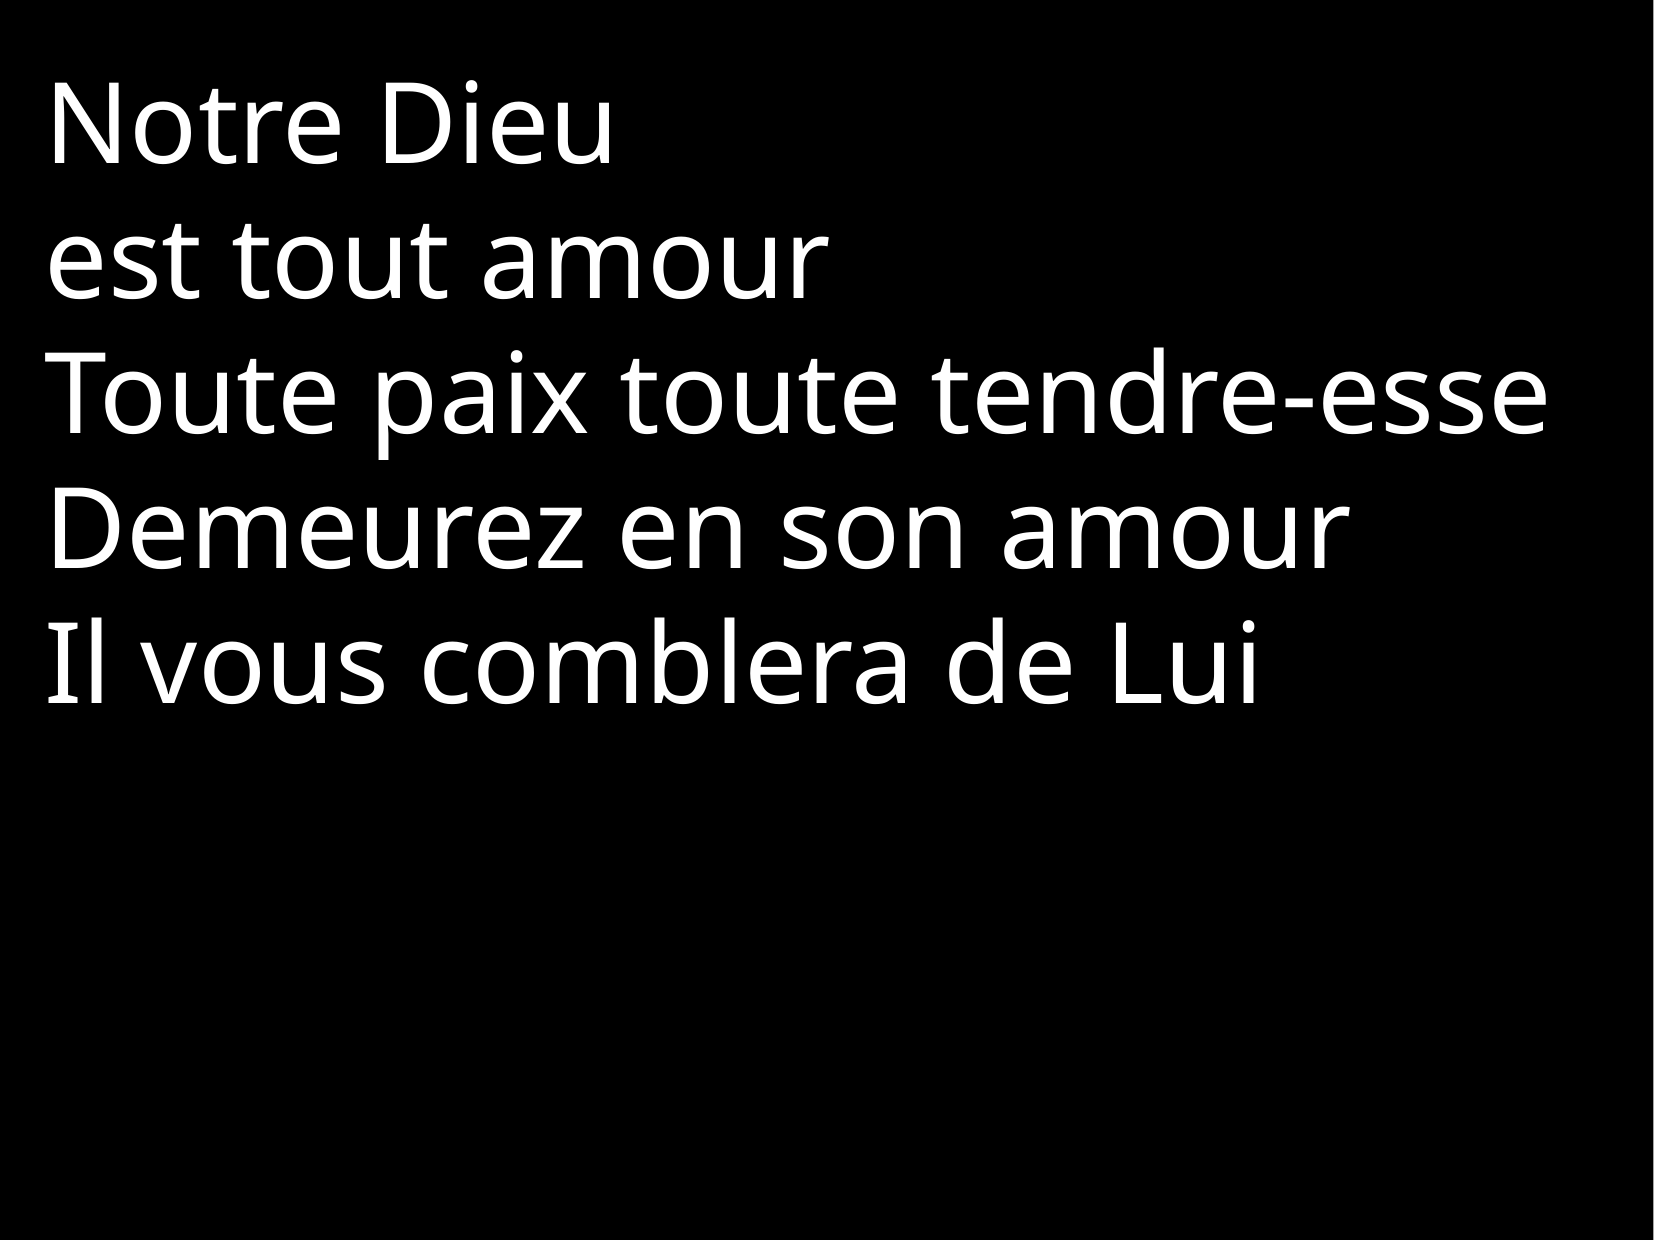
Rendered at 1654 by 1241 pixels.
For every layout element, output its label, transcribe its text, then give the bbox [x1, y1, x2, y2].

text_box Notre Dieu est tout amour Toute paix toute tendre-esse Demeurez en son amour Il vous comblera de Lui [29, 147, 1625, 1034]
